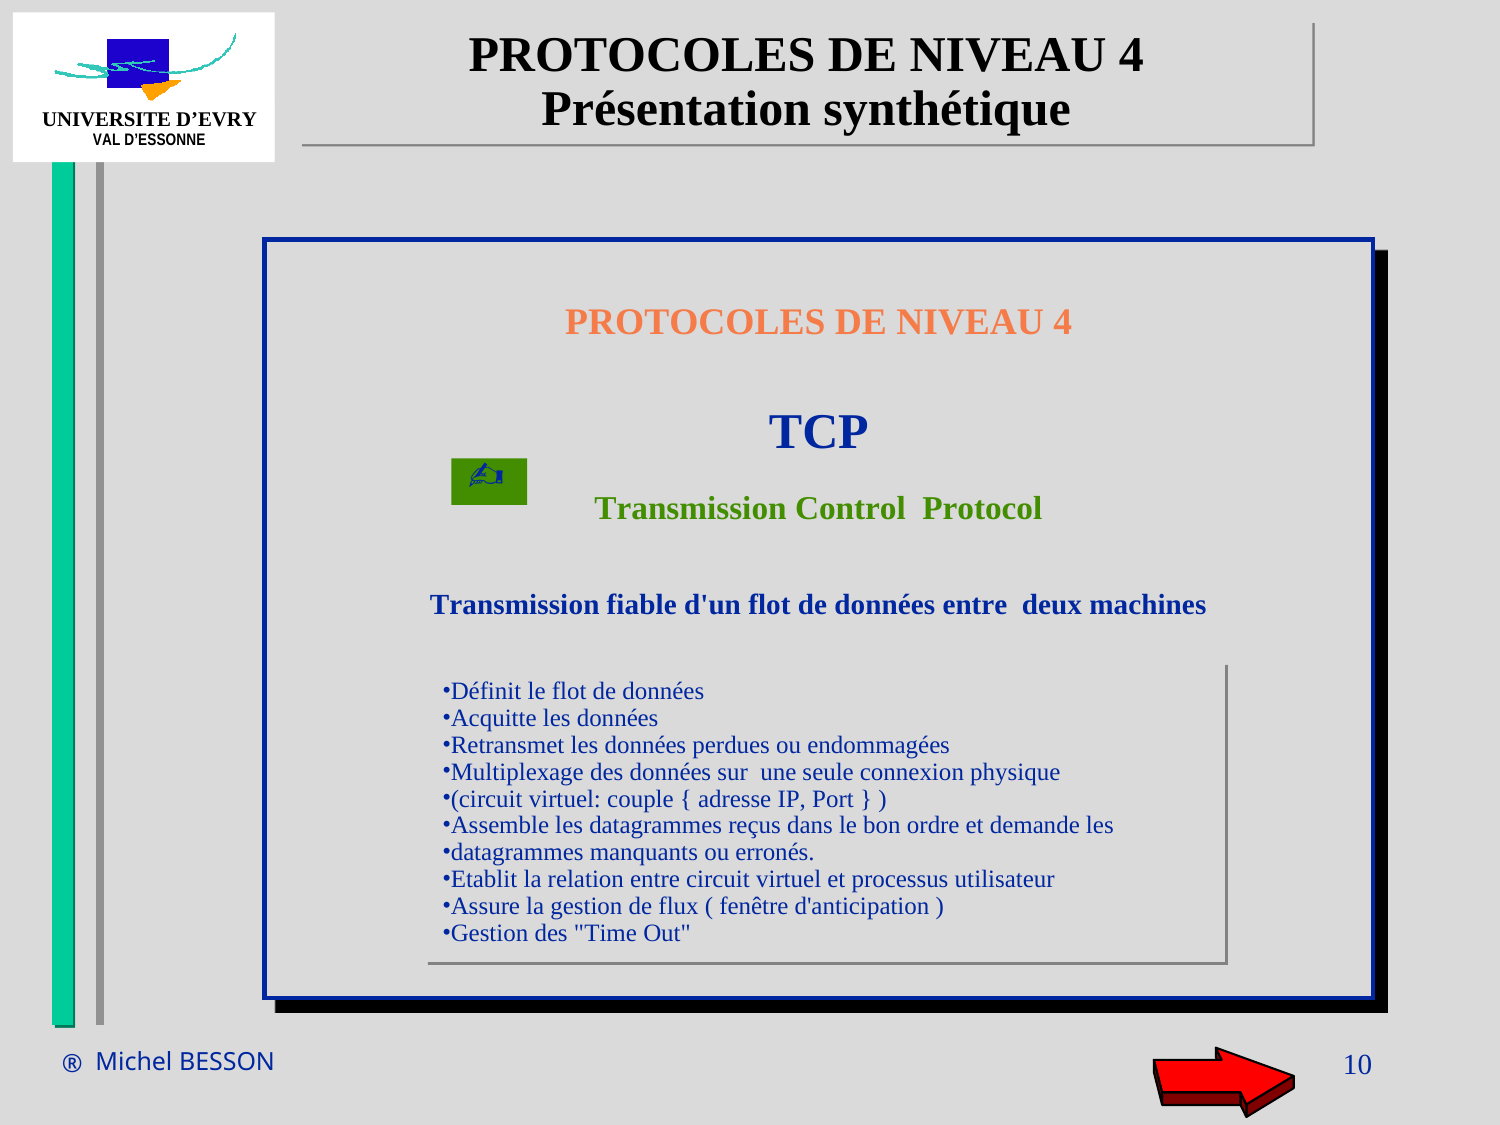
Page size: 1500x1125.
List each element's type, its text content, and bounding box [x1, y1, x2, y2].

text_box [451, 458, 528, 505]
text_box Michel BESSON [12, 1025, 325, 1101]
text_box <numéro> [1074, 1025, 1388, 1101]
text_box PROTOCOLES DE NIVEAU 4 Présentation synthétique [299, 21, 1313, 145]
text_box [1153, 1047, 1294, 1117]
picture [24, 21, 263, 101]
text_box Définit le flot de données Acquitte les données Retransmet les données perdues ou endommagées Multiplexage des données sur une seule connexion physique (circuit virtuel: couple { adresse IP, Port } ) Assemble les datagrammes reçus dans le bon ordre et demande les datagrammes manquants ou erronés. Etablit la relation entre circuit virtuel et processus utilisateur Assure la gestion de flux ( fenêtre d'anticipation ) Gestion des "Time Out" [427, 664, 1223, 961]
text_box PROTOCOLES DE NIVEAU 4 TCP Transmission Control Protocol Transmission fiable d'un flot de données entre deux machines [264, 239, 1373, 998]
